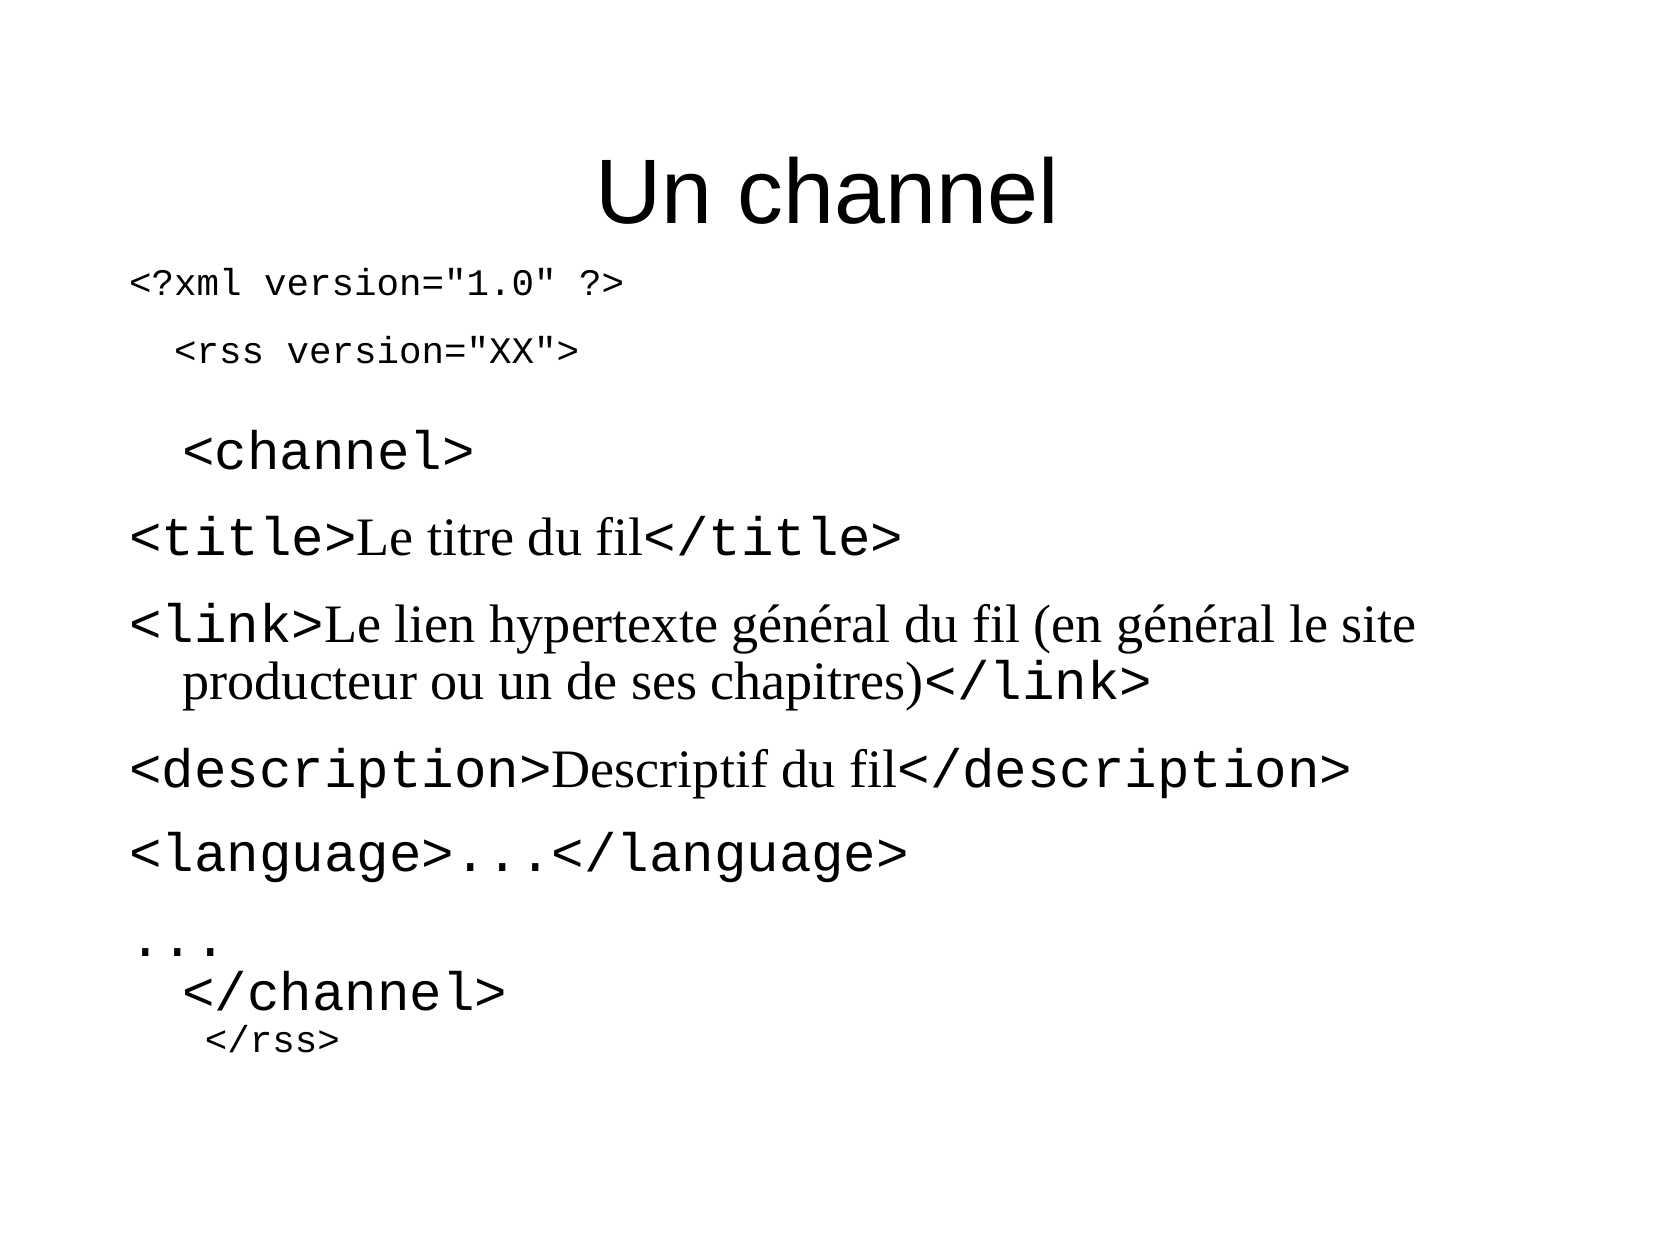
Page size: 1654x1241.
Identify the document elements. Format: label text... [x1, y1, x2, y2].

list <?xml version="1.0" ?> <rss version="XX"> <channel> <title>Le titre du fil</title> <link>Le lien hypertexte général du fil (en général le site producteur ou un de ses chapitres)</link> <description>Descriptif du fil</description> <language>...</language> ... </channel> </rss> [111, 265, 1500, 1101]
title Un channel [121, 91, 1534, 299]
